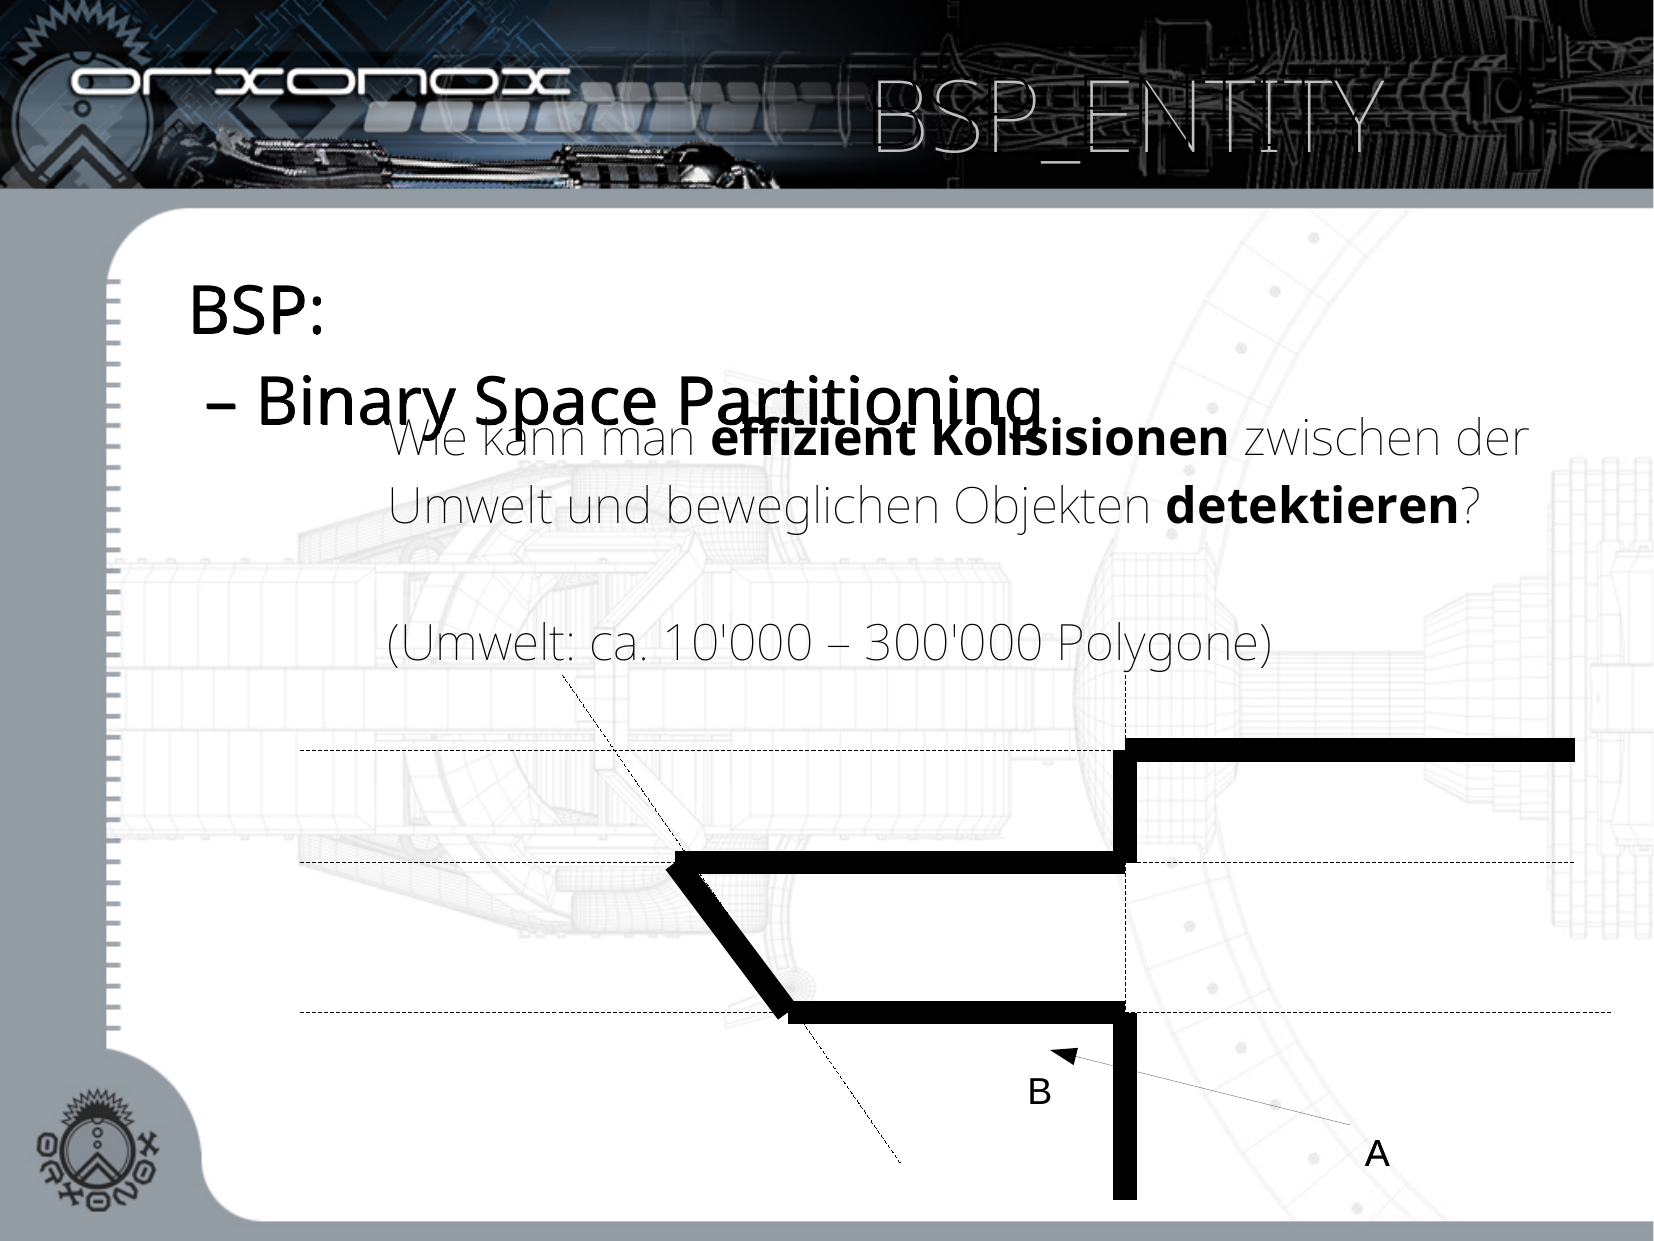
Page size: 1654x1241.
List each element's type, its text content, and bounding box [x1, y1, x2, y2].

text_box Wie kann man effizient Kollsisionen zwischen der Umwelt und beweglichen Objekten detektieren? (Umwelt: ca. 10'000 – 300'000 Polygone) [337, 394, 1613, 667]
picture [0, 0, 1654, 1241]
text_box B [1012, 1063, 1088, 1126]
text_box A [1350, 1125, 1463, 1187]
text_box BSP_ENTITY [813, 32, 1389, 172]
text_box BSP: – Binary Space Partitioning [187, 262, 1538, 430]
